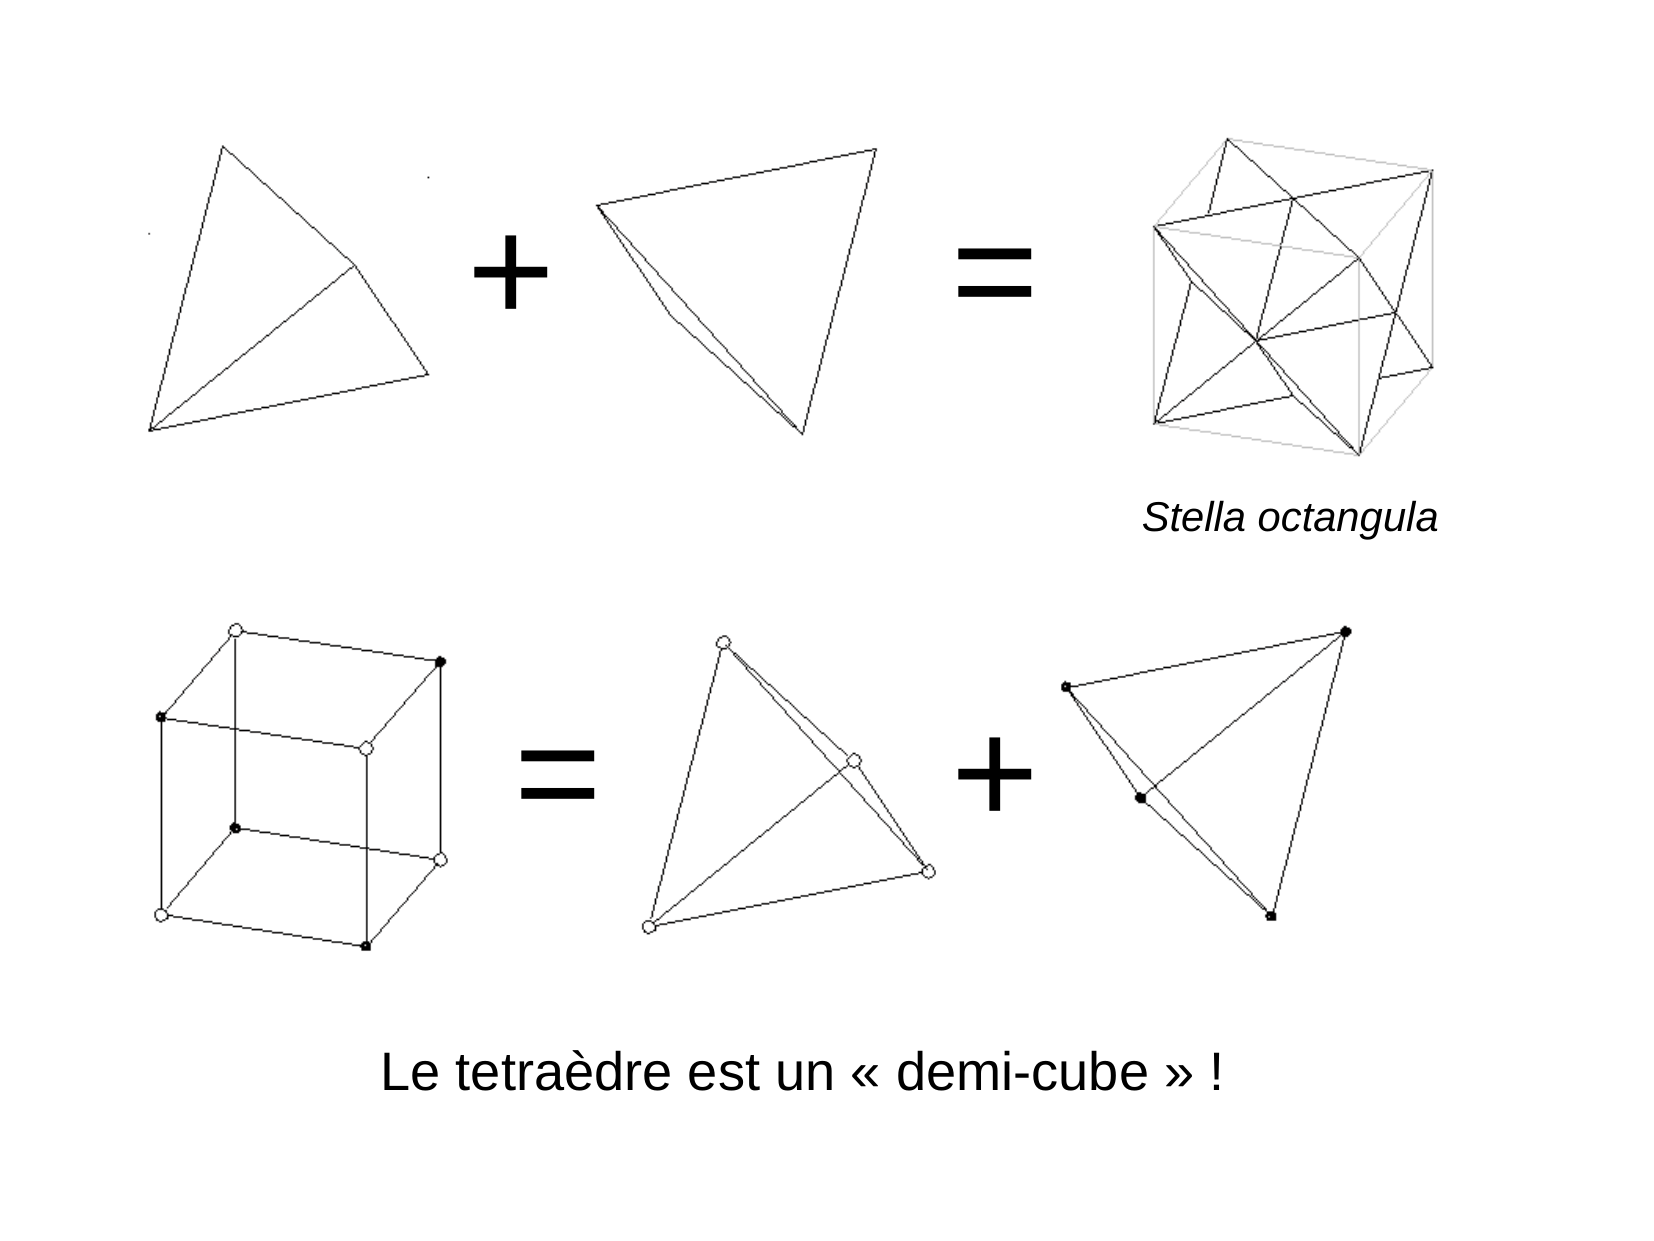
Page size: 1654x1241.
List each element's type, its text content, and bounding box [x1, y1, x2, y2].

picture [590, 136, 885, 448]
picture [622, 620, 947, 944]
text_box Stella octangula [1116, 460, 1465, 573]
text_box + [437, 186, 585, 355]
text_box = [484, 688, 632, 857]
picture [111, 105, 442, 444]
text_box + [921, 688, 1069, 857]
picture [1133, 118, 1465, 460]
picture [1049, 609, 1358, 932]
picture [139, 614, 462, 962]
text_box Le tetraèdre est un « demi-cube » ! [100, 1009, 1506, 1134]
text_box = [921, 186, 1069, 355]
